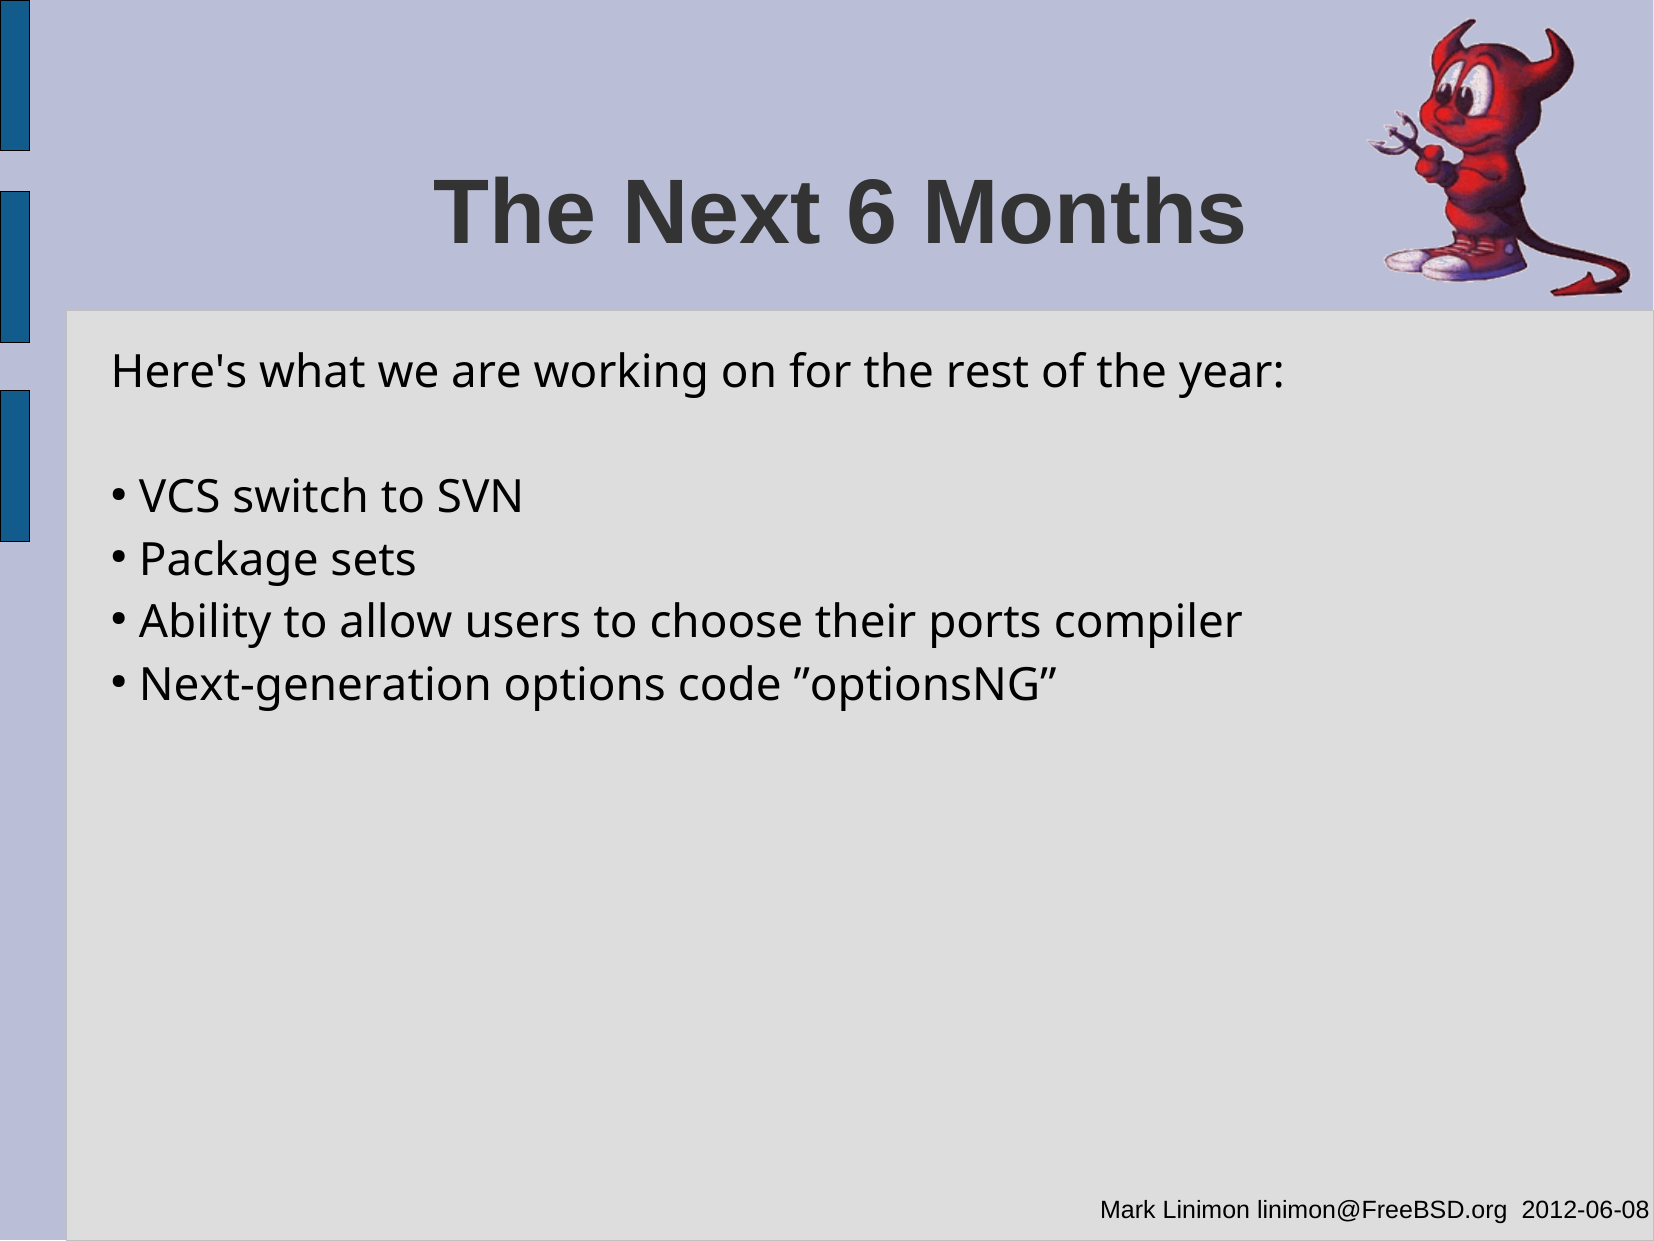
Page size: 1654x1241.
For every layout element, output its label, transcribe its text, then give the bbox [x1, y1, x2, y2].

text_box Mark Linimon linimon@FreeBSD.org 2012-06-08 [1100, 1195, 1652, 1225]
picture [1361, 14, 1635, 300]
title The Next 6 Months [135, 108, 1548, 316]
text_box Here's what we are working on for the rest of the year: VCS switch to SVN Package sets Ability to allow users to choose their ports compiler Next-generation options code ”optionsNG” [110, 338, 1524, 1147]
